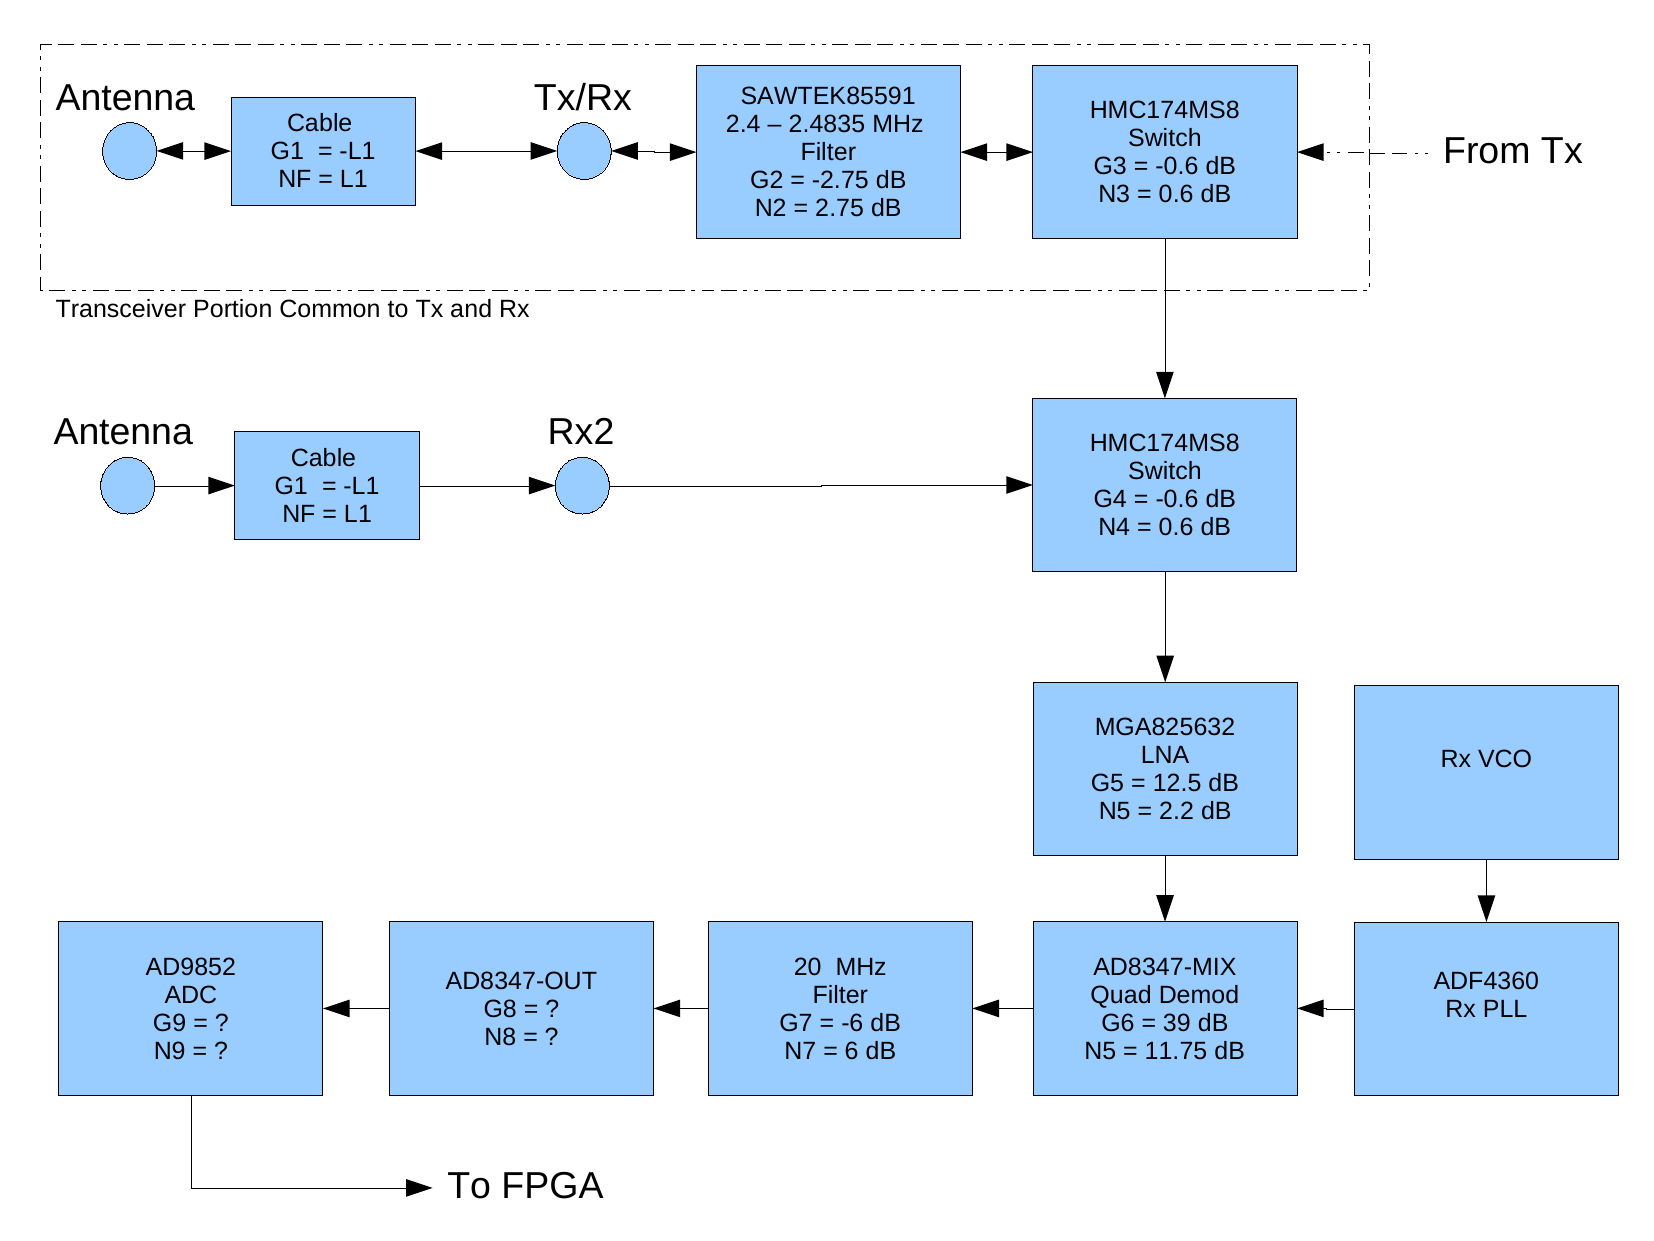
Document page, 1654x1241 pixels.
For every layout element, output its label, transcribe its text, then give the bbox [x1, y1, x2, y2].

text_box [555, 465, 610, 515]
text_box HMC174MS8 Switch G3 = -0.6 dB N3 = 0.6 dB [1032, 65, 1298, 239]
text_box HMC174MS8 Switch G4 = -0.6 dB N4 = 0.6 dB [1032, 398, 1297, 572]
text_box AD8347-MIX Quad Demod G6 = 39 dB N5 = 11.75 dB [1033, 921, 1298, 1096]
text_box [102, 130, 157, 180]
text_box Cable G1 = -L1 NF = L1 [231, 97, 416, 206]
text_box 20 MHz Filter G7 = -6 dB N7 = 6 dB [708, 921, 973, 1096]
text_box ADF4360 Rx PLL [1354, 922, 1619, 1096]
text_box MGA825632 LNA G5 = 12.5 dB N5 = 2.2 dB [1033, 682, 1298, 856]
text_box AD9852 ADC G9 = ? N9 = ? [58, 921, 323, 1096]
text_box AD8347-OUT G8 = ? N8 = ? [389, 921, 654, 1096]
text_box From Tx [1428, 122, 1615, 184]
text_box Transceiver Portion Common to Tx and Rx [40, 287, 802, 334]
text_box To FPGA [432, 1157, 683, 1219]
text_box Cable G1 = -L1 NF = L1 [234, 431, 420, 540]
text_box SAWTEK85591 2.4 – 2.4835 MHz Filter G2 = -2.75 dB N2 = 2.75 dB [696, 65, 961, 239]
text_box Antenna [33, 68, 218, 130]
text_box [100, 465, 155, 515]
text_box Antenna [31, 403, 216, 465]
text_box Rx VCO [1354, 685, 1619, 860]
text_box Rx2 [515, 403, 647, 465]
text_box [557, 130, 612, 180]
text_box Tx/Rx [517, 68, 649, 130]
